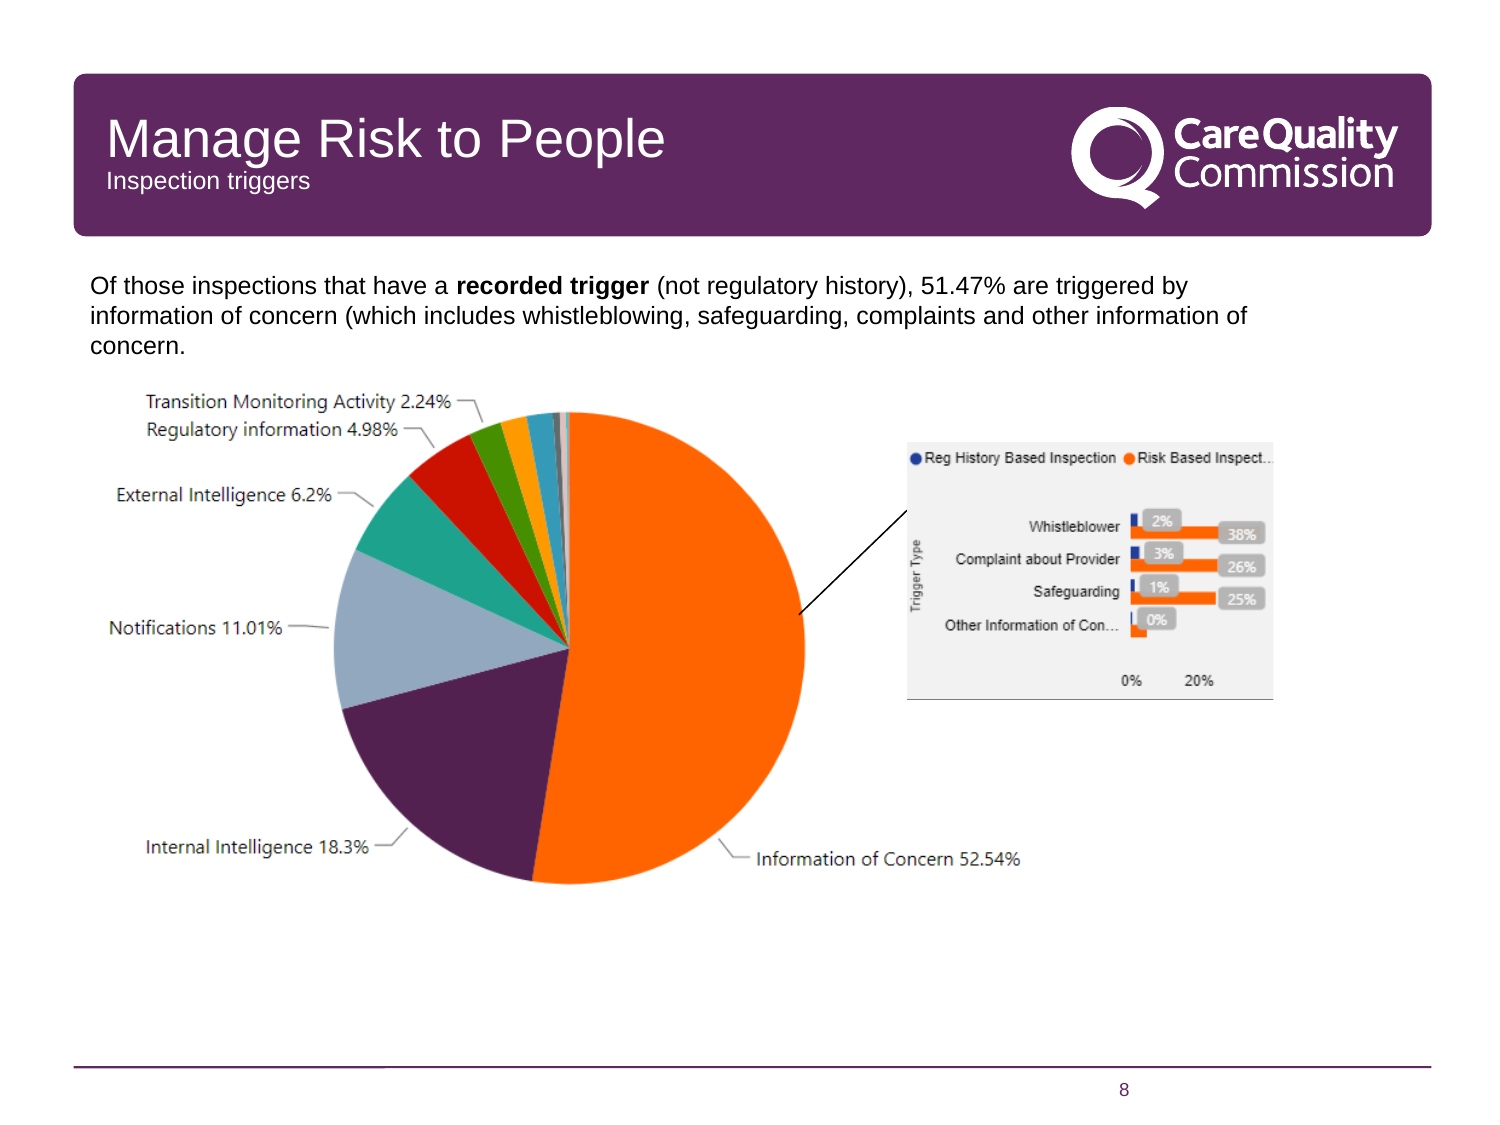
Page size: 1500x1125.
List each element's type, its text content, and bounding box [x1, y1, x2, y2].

title Manage Risk to People Inspection triggers [106, 79, 1022, 229]
text_box 8 [1119, 1025, 1432, 1101]
picture [75, 361, 1274, 931]
text_box Of those inspections that have a recorded trigger (not regulatory history), 51.47% are triggered by information of concern (which includes whistleblowing, safeguarding, complaints and other information of concern. [75, 262, 1331, 338]
